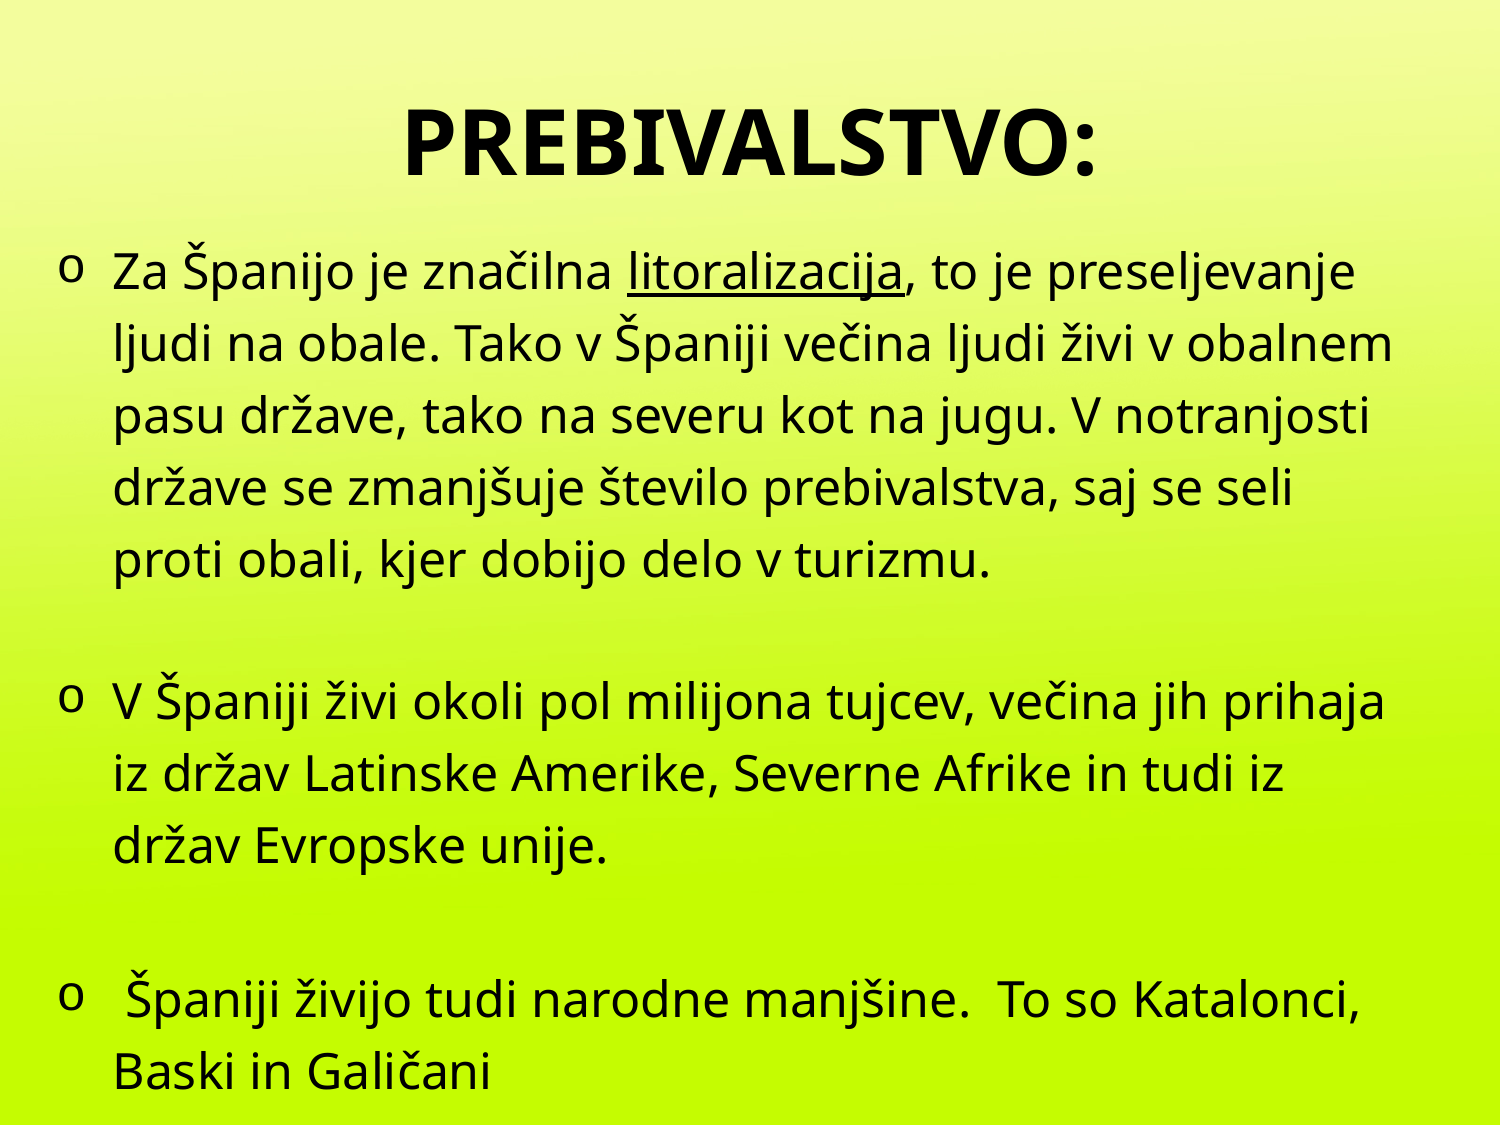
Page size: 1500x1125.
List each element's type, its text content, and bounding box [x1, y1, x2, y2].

title PREBIVALSTVO: [75, 45, 1425, 233]
picture [0, 0, 1500, 1125]
list Za Španijo je značilna litoralizacija, to je preseljevanje ljudi na obale. Tako v Španiji večina ljudi živi v obalnem pasu države, tako na severu kot na jugu. V notranjosti države se zmanjšuje število prebivalstva, saj se seli proti obali, kjer dobijo delo v turizmu. V Španiji živi okoli pol milijona tujcev, večina jih prihaja iz držav Latinske Amerike, Severne Afrike in tudi iz držav Evropske unije. Španiji živijo tudi narodne manjšine. To so Katalonci, Baski in Galičani [41, 220, 1425, 1005]
